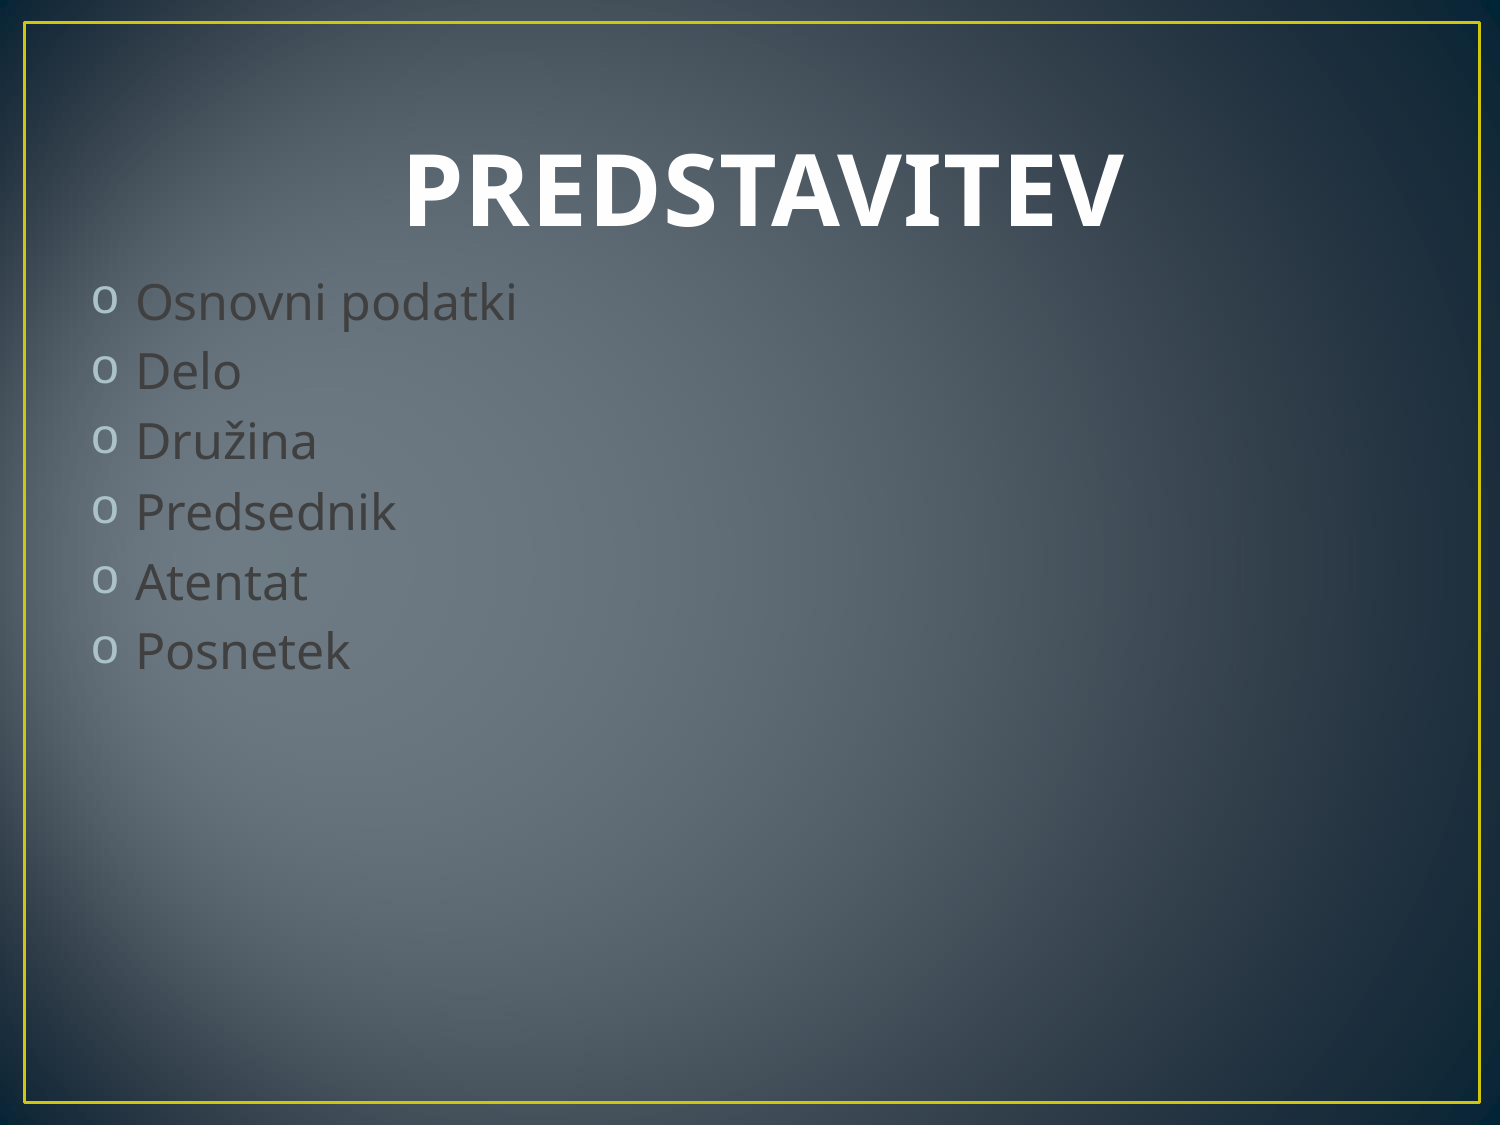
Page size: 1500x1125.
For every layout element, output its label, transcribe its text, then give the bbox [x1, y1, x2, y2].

list Osnovni podatki Delo Družina Predsednik Atentat Posnetek [75, 262, 1425, 1005]
title PREDSTAVITEV [88, 66, 1439, 254]
picture [0, 0, 1500, 1125]
